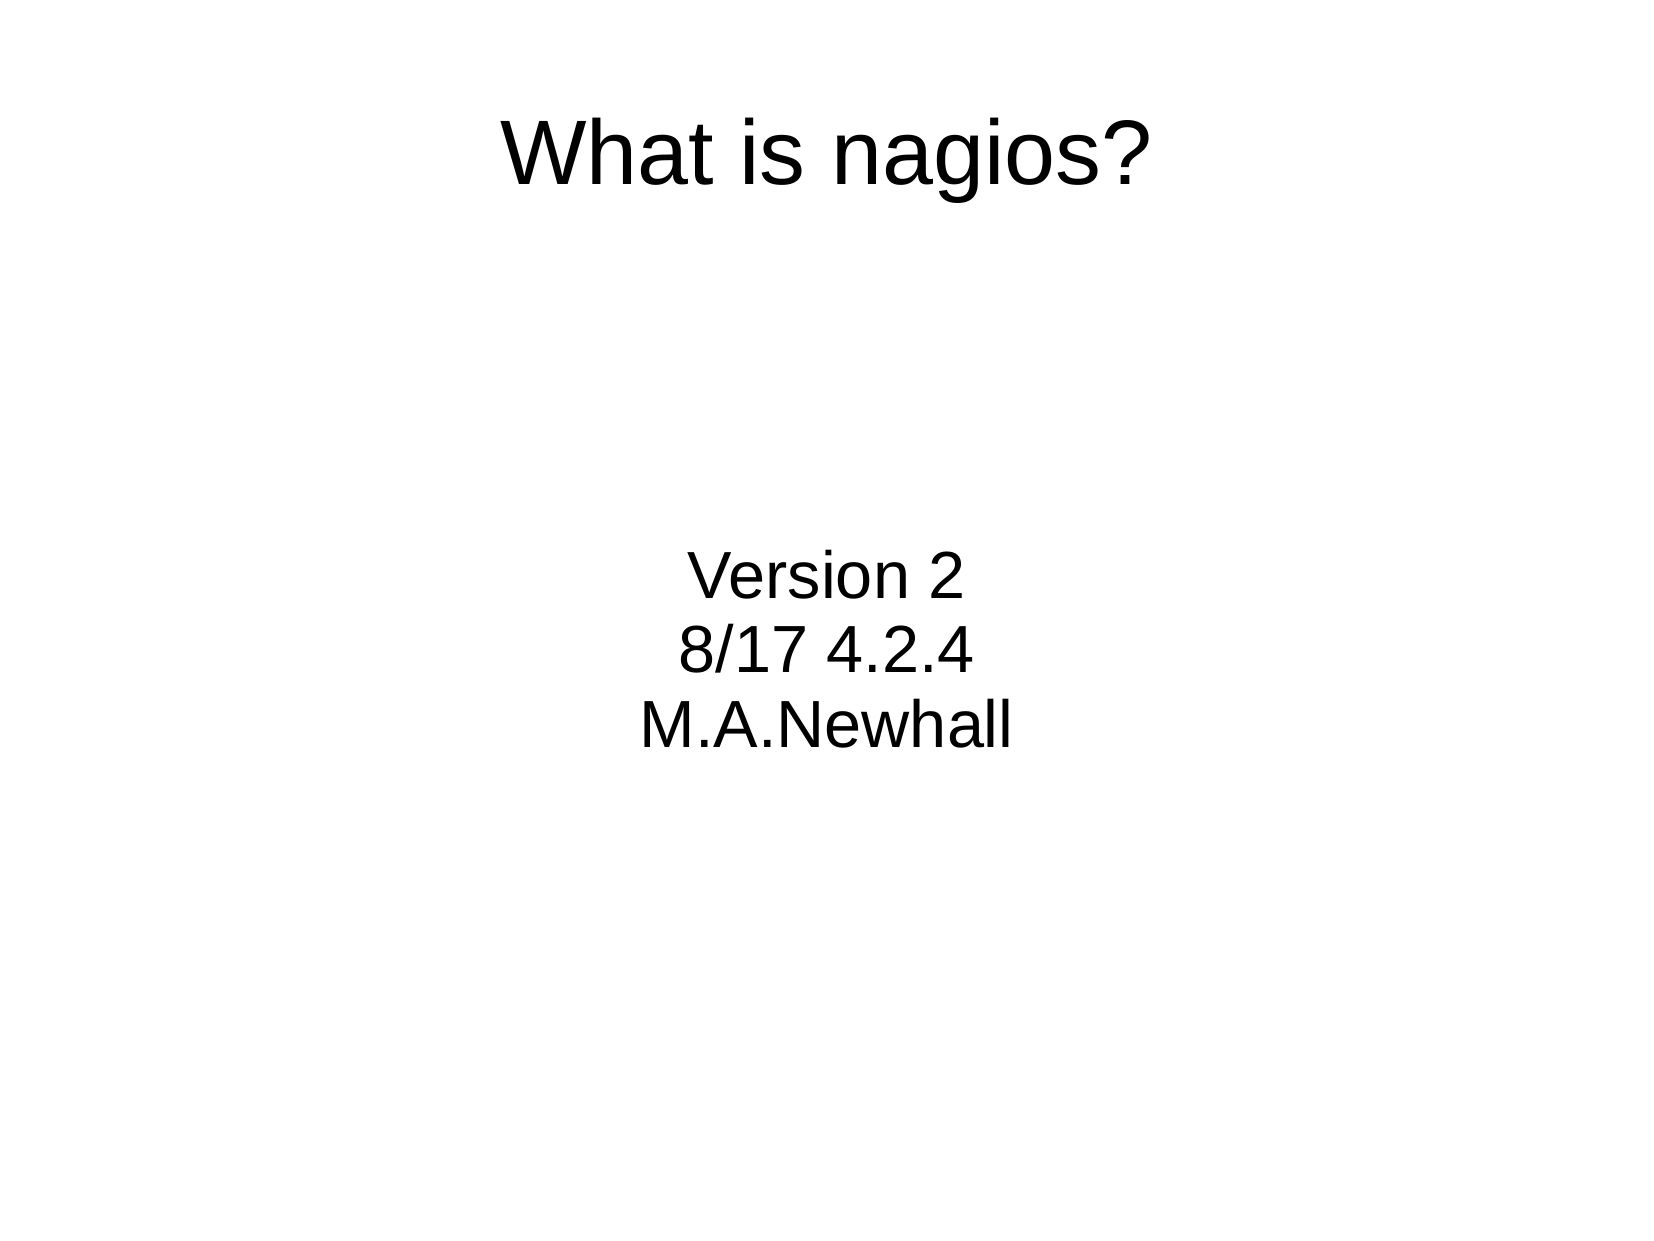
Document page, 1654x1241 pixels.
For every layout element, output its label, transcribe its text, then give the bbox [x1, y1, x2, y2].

title What is nagios? [82, 49, 1571, 257]
subtitle Version 2 8/17 4.2.4 M.A.Newhall [82, 290, 1571, 1010]
